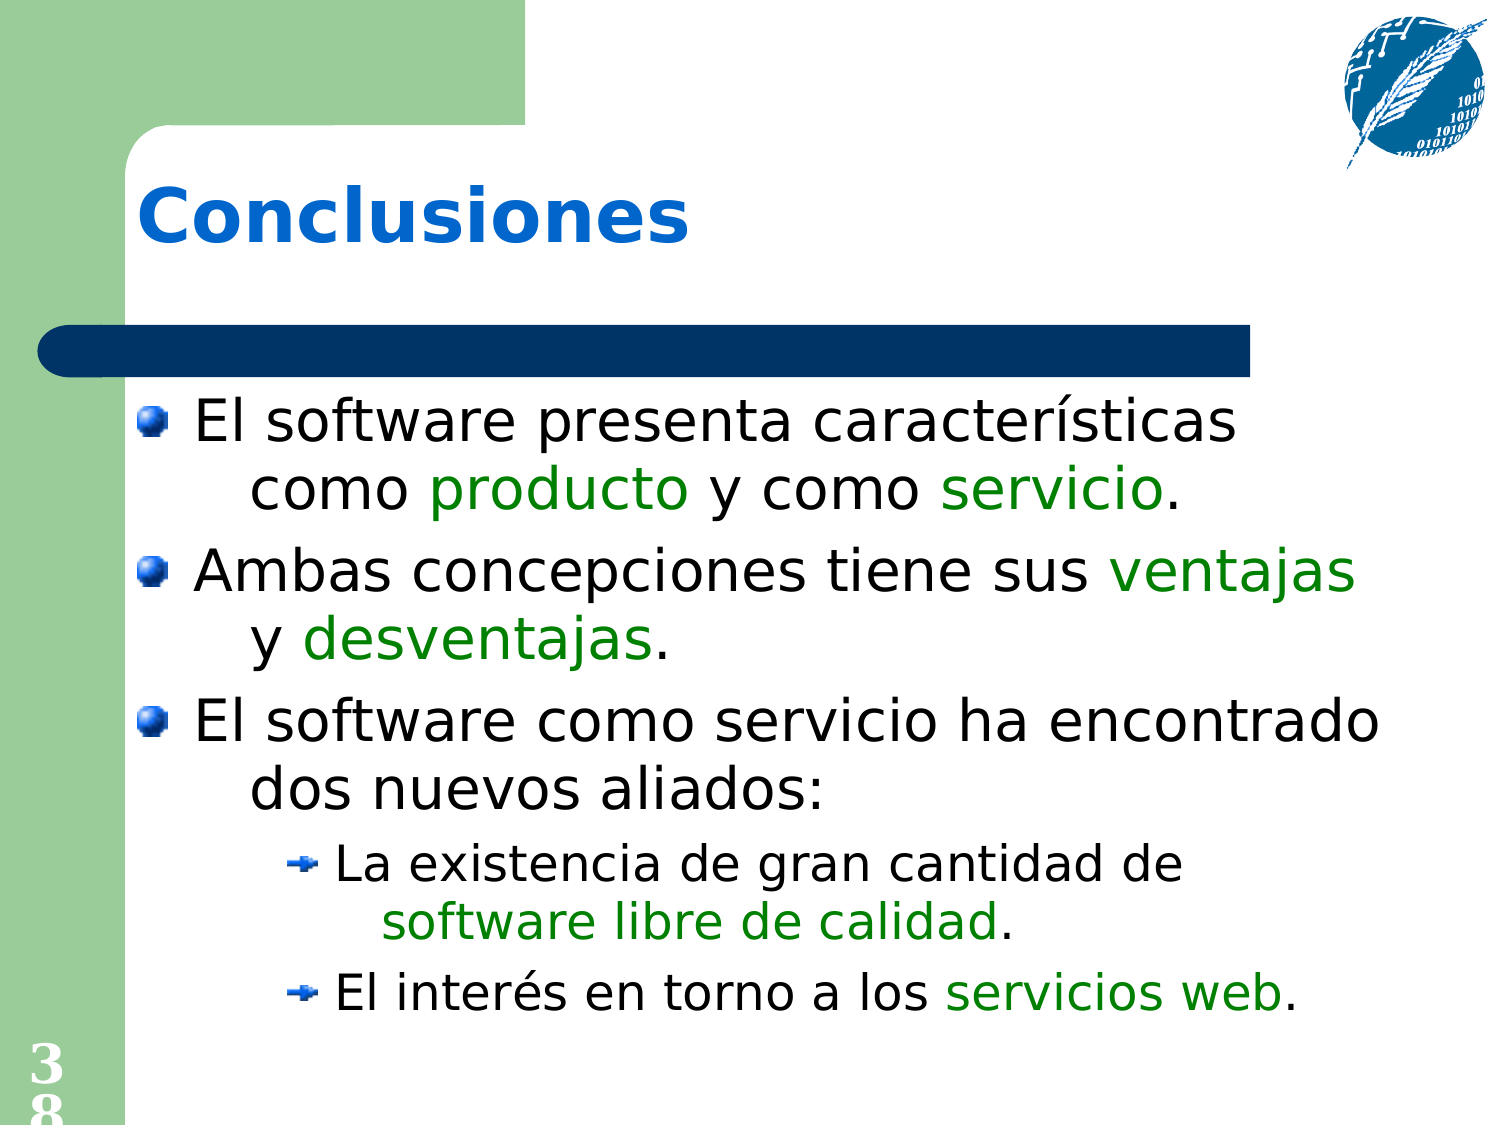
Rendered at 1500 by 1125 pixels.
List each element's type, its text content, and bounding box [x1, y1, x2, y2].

picture [1341, 15, 1487, 172]
picture [1416, 140, 1425, 149]
picture [1427, 138, 1431, 148]
picture [1433, 139, 1440, 147]
title Conclusiones [136, 136, 1414, 301]
picture [1436, 127, 1450, 136]
list El software presenta características como producto y como servicio. Ambas concepciones tiene sus ventajas y desventajas. El software como servicio ha encontrado dos nuevos aliados: La existencia de gran cantidad de software libre de calidad. El interés en torno a los servicios web. [137, 387, 1400, 1045]
